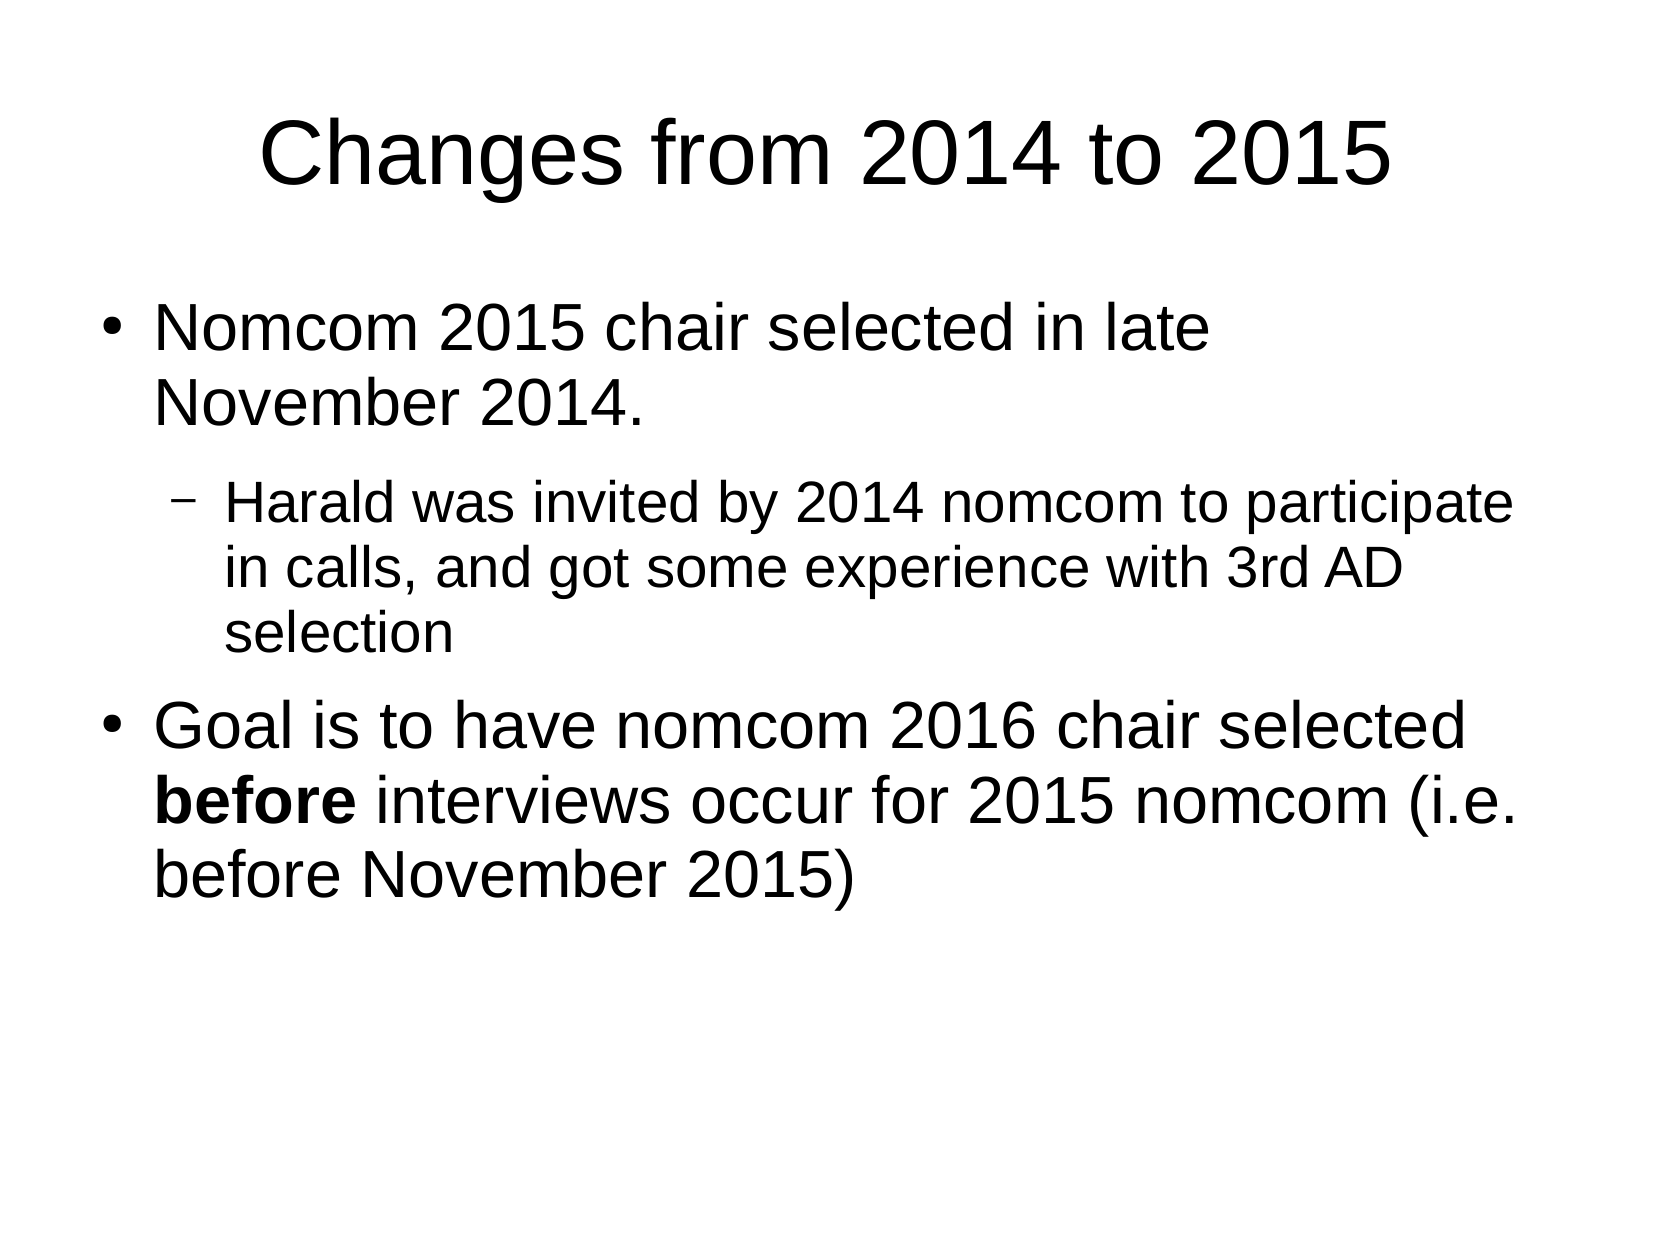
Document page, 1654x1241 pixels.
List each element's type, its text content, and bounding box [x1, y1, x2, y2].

title Changes from 2014 to 2015 [82, 49, 1571, 257]
list Nomcom 2015 chair selected in late November 2014. Harald was invited by 2014 nomcom to participate in calls, and got some experience with 3rd AD selection Goal is to have nomcom 2016 chair selected before interviews occur for 2015 nomcom (i.e. before November 2015) [82, 290, 1538, 1010]
